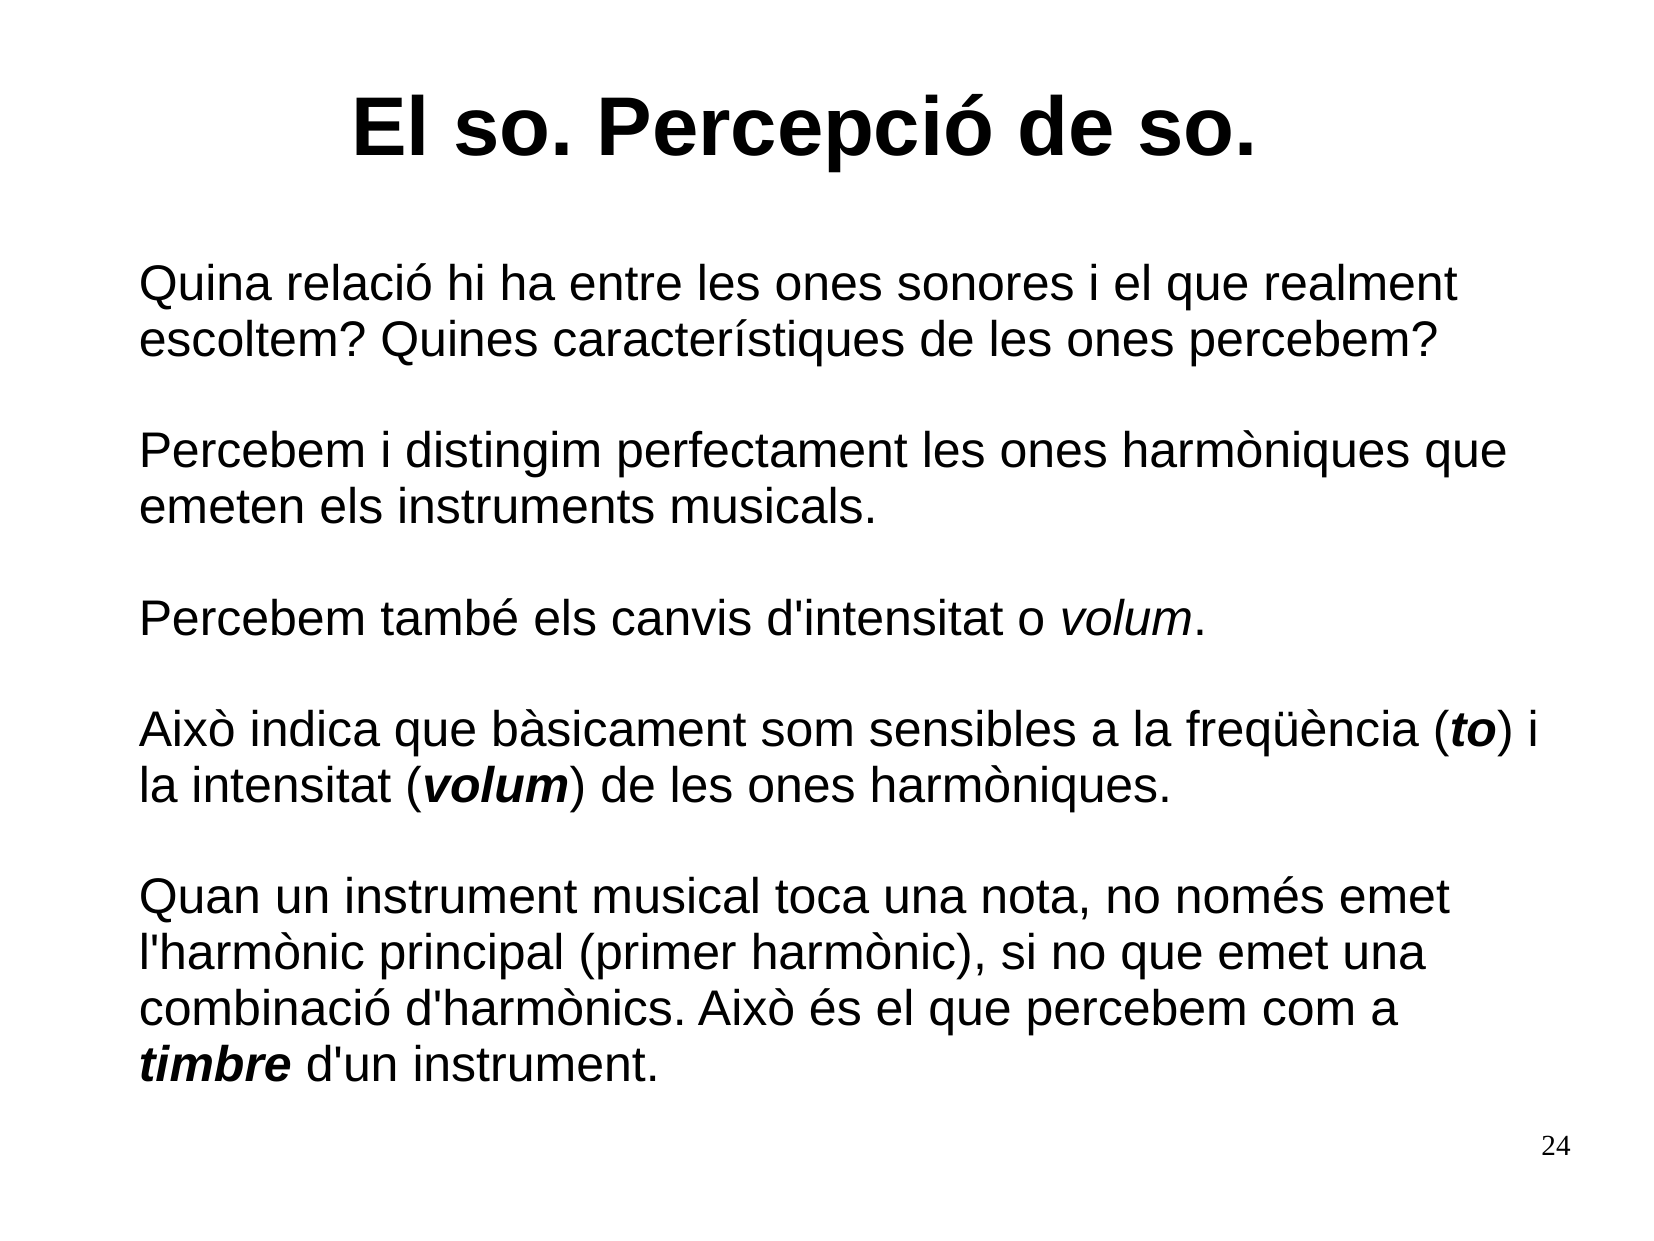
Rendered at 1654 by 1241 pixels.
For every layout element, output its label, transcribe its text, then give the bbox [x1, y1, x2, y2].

text_box El so. Percepció de so. [336, 72, 1304, 181]
text_box Quina relació hi ha entre les ones sonores i el que realment escoltem? Quines característiques de les ones percebem? Percebem i distingim perfectament les ones harmòniques que emeten els instruments musicals. Percebem també els canvis d'intensitat o volum. Això indica que bàsicament som sensibles a la freqüència (to) i la intensitat (volum) de les ones harmòniques. Quan un instrument musical toca una nota, no només emet l'harmònic principal (primer harmònic), si no que emet una combinació d'harmònics. Això és el que percebem com a timbre d'un instrument. [124, 248, 1563, 1100]
